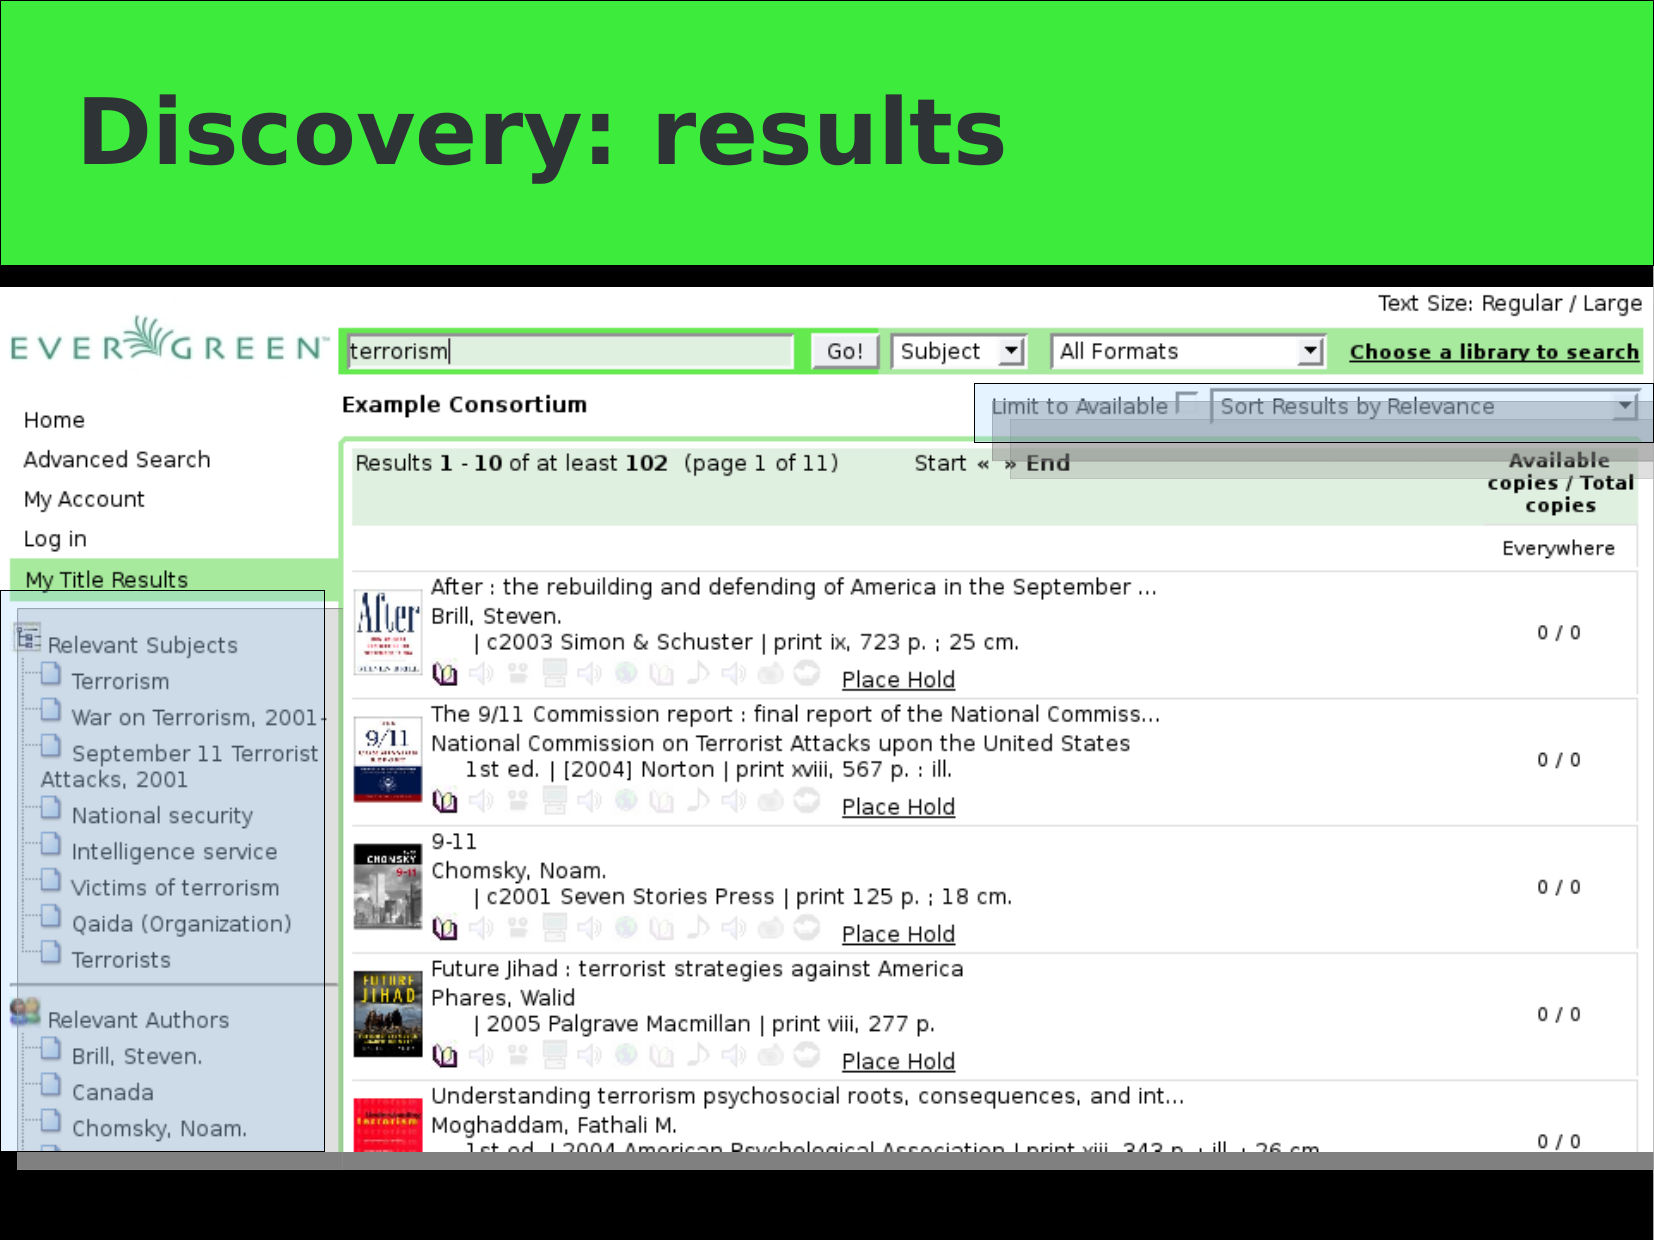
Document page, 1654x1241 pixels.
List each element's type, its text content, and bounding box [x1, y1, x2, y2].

picture [0, 287, 1654, 1152]
text_box [974, 383, 1654, 443]
title Discovery: results [76, 36, 1565, 229]
text_box [0, 590, 325, 1152]
